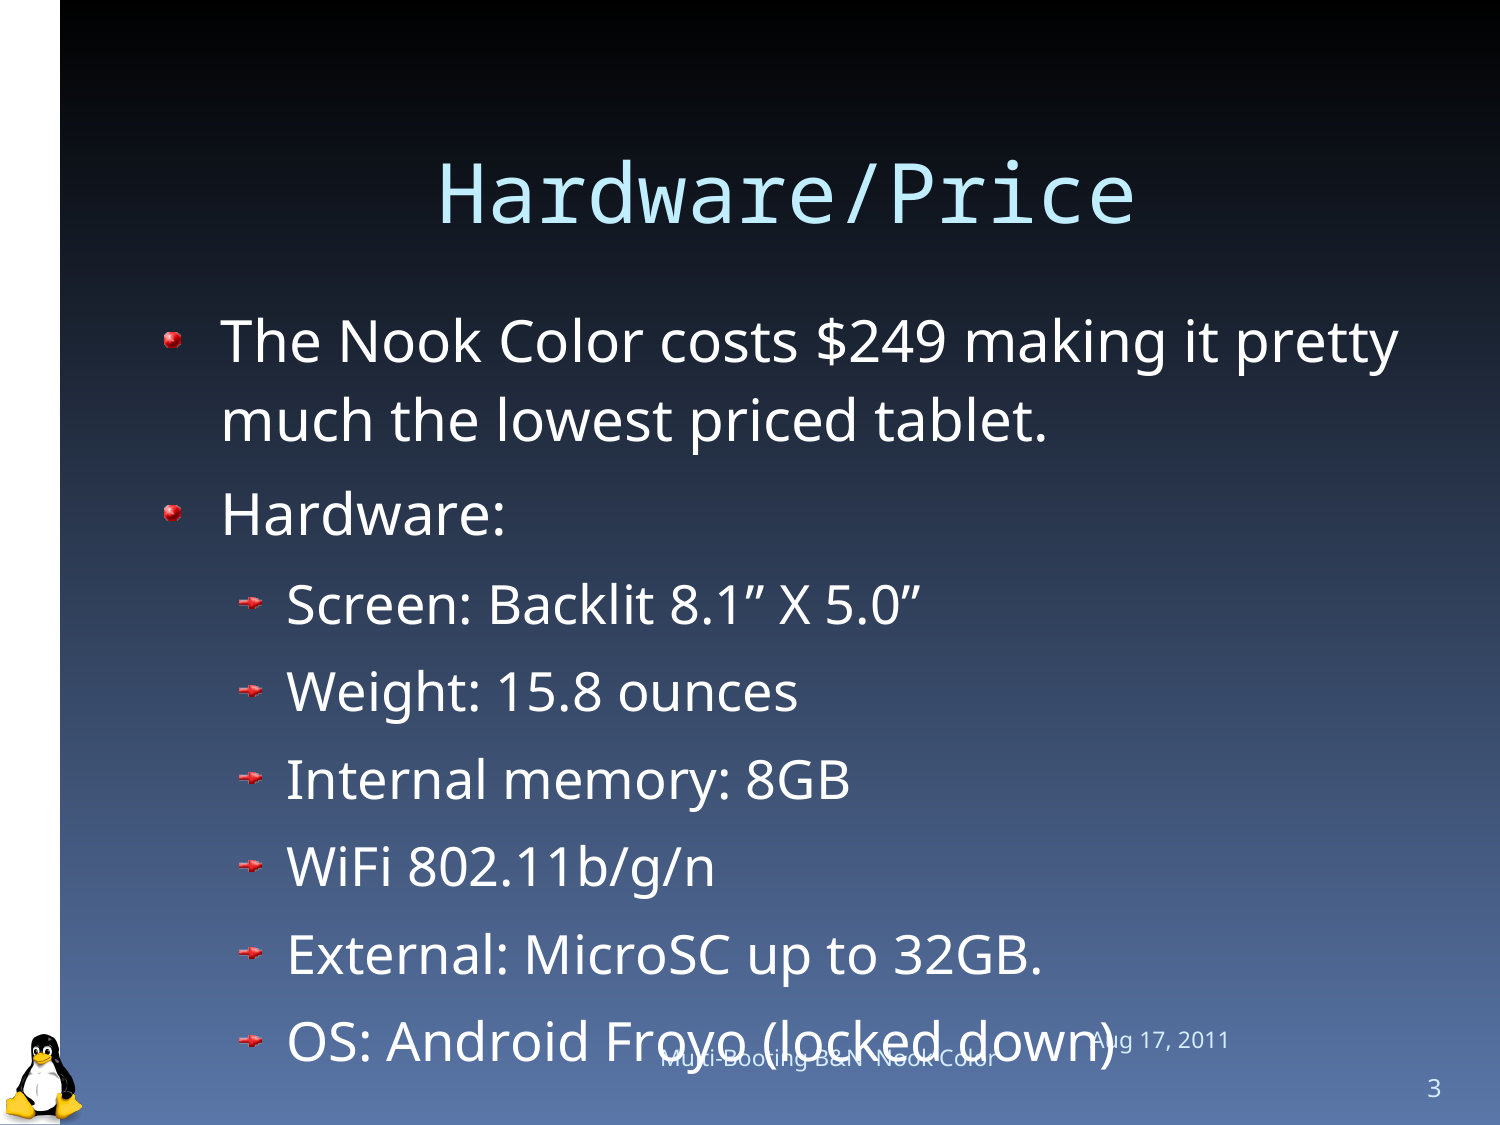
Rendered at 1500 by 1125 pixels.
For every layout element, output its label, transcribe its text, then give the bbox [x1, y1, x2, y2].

title Hardware/Price [149, 84, 1425, 292]
list The Nook Color costs $249 making it pretty much the lowest priced tablet. Hardware: Screen: Backlit 8.1” X 5.0” Weight: 15.8 ounces Internal memory: 8GB WiFi 802.11b/g/n External: MicroSC up to 32GB. OS: Android Froyo (locked down) [149, 292, 1425, 1051]
picture [0, 1034, 82, 1125]
